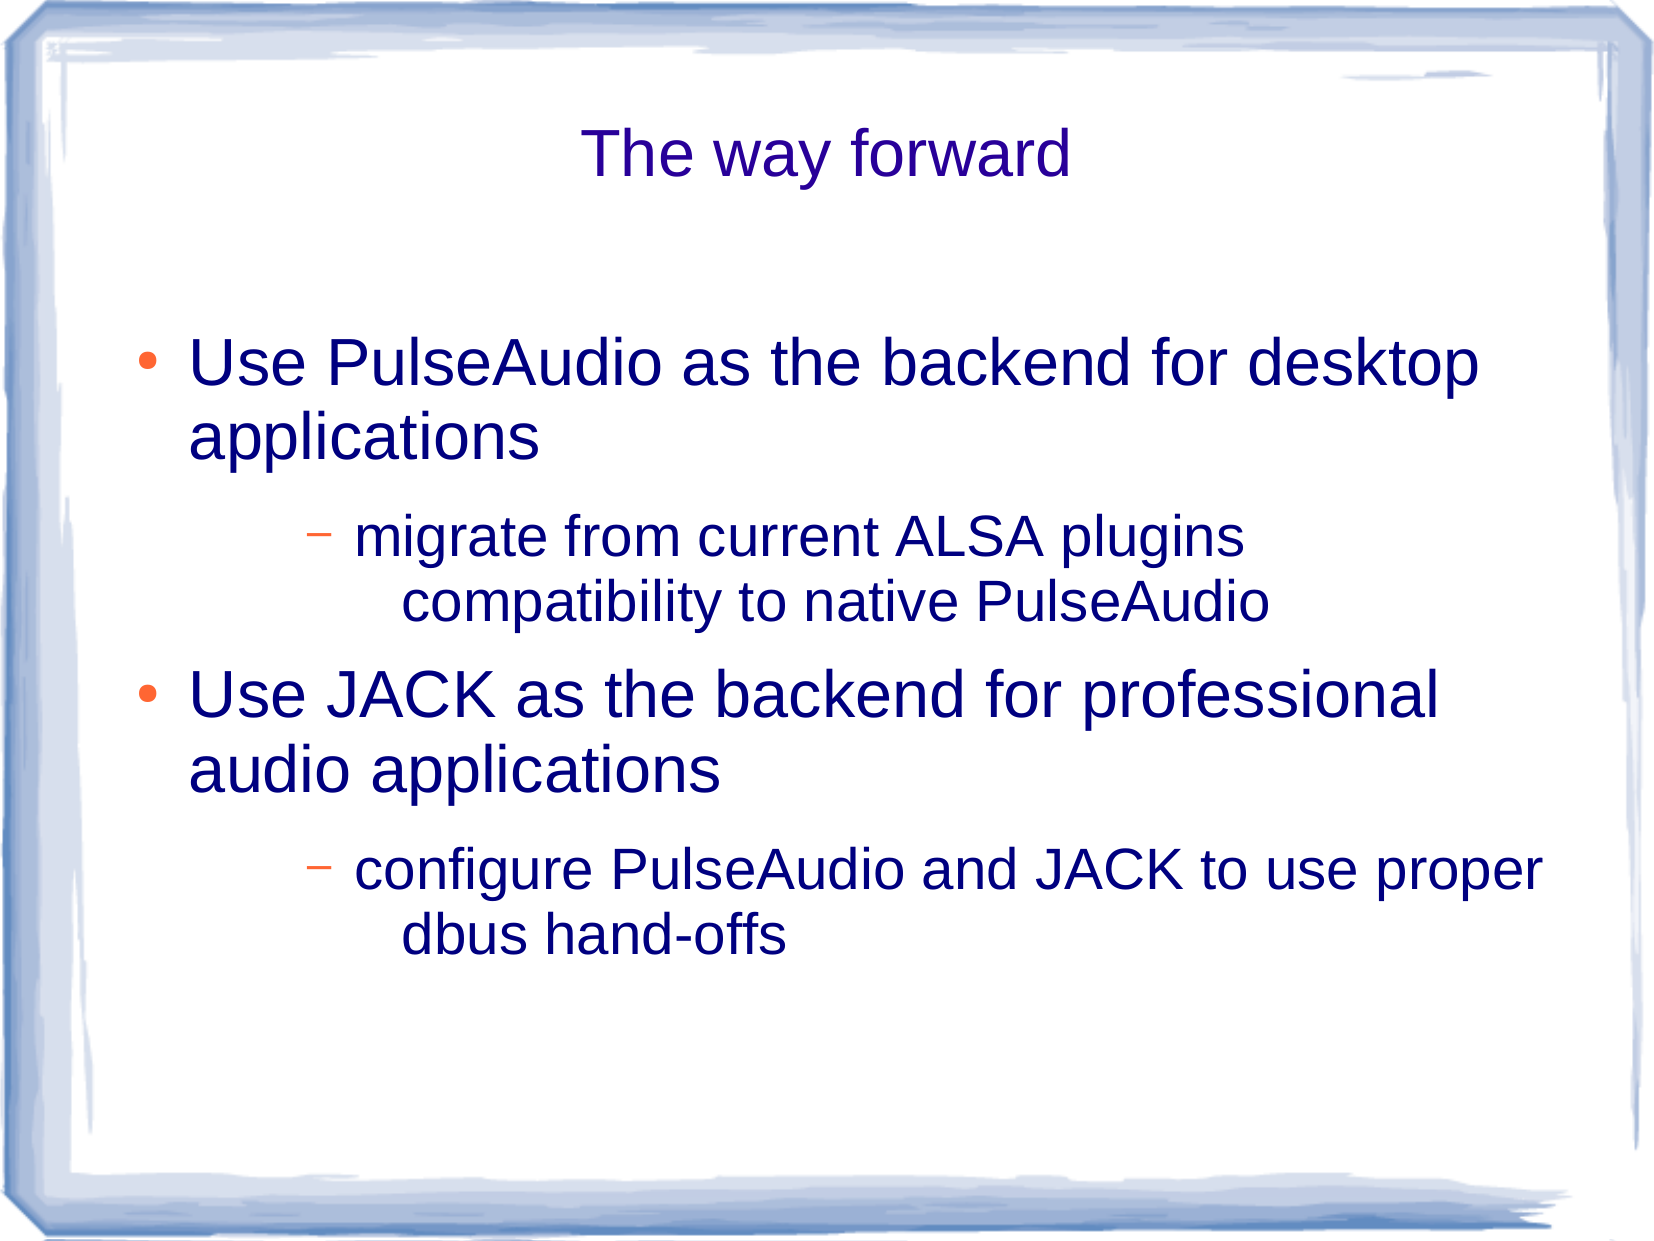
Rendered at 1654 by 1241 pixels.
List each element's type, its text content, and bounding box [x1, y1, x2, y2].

list Use PulseAudio as the backend for desktop applications migrate from current ALSA plugins compatibility to native PulseAudio Use JACK as the backend for professional audio applications configure PulseAudio and JACK to use proper dbus hand-offs [118, 324, 1571, 1144]
title The way forward [82, 49, 1571, 257]
picture [0, 0, 1654, 1241]
